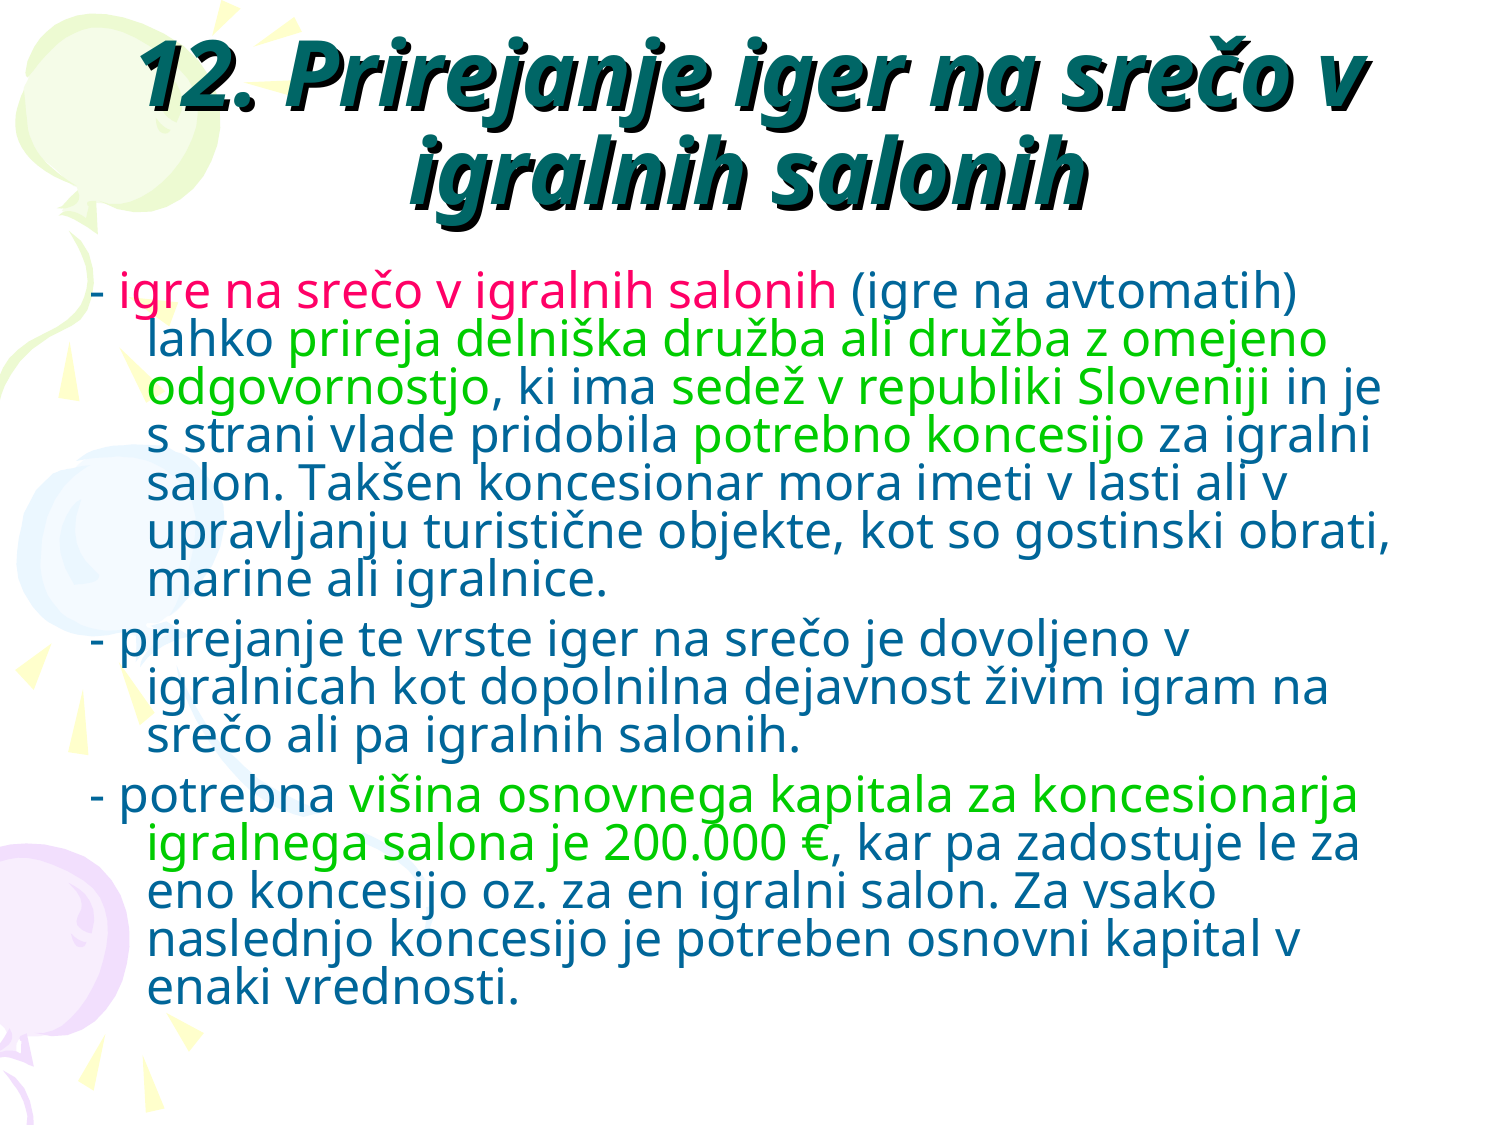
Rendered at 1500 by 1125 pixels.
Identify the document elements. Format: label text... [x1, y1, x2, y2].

title 12. Prirejanje iger na srečo v igralnih salonih [72, 16, 1426, 233]
list - igre na srečo v igralnih salonih (igre na avtomatih) lahko prireja delniška družba ali družba z omejeno odgovornostjo, ki ima sedež v republiki Sloveniji in je s strani vlade pridobila potrebno koncesijo za igralni salon. Takšen koncesionar mora imeti v lasti ali v upravljanju turistične objekte, kot so gostinski obrati, marine ali igralnice. - prirejanje te vrste iger na srečo je dovoljeno v igralnicah kot dopolnilna dejavnost živim igram na srečo ali pa igralnih salonih. - potrebna višina osnovnega kapitala za koncesionarja igralnega salona je 200.000 €, kar pa zadostuje le za eno koncesijo oz. za en igralni salon. Za vsako naslednjo koncesijo je potreben osnovni kapital v enaki vrednosti. [75, 262, 1426, 994]
